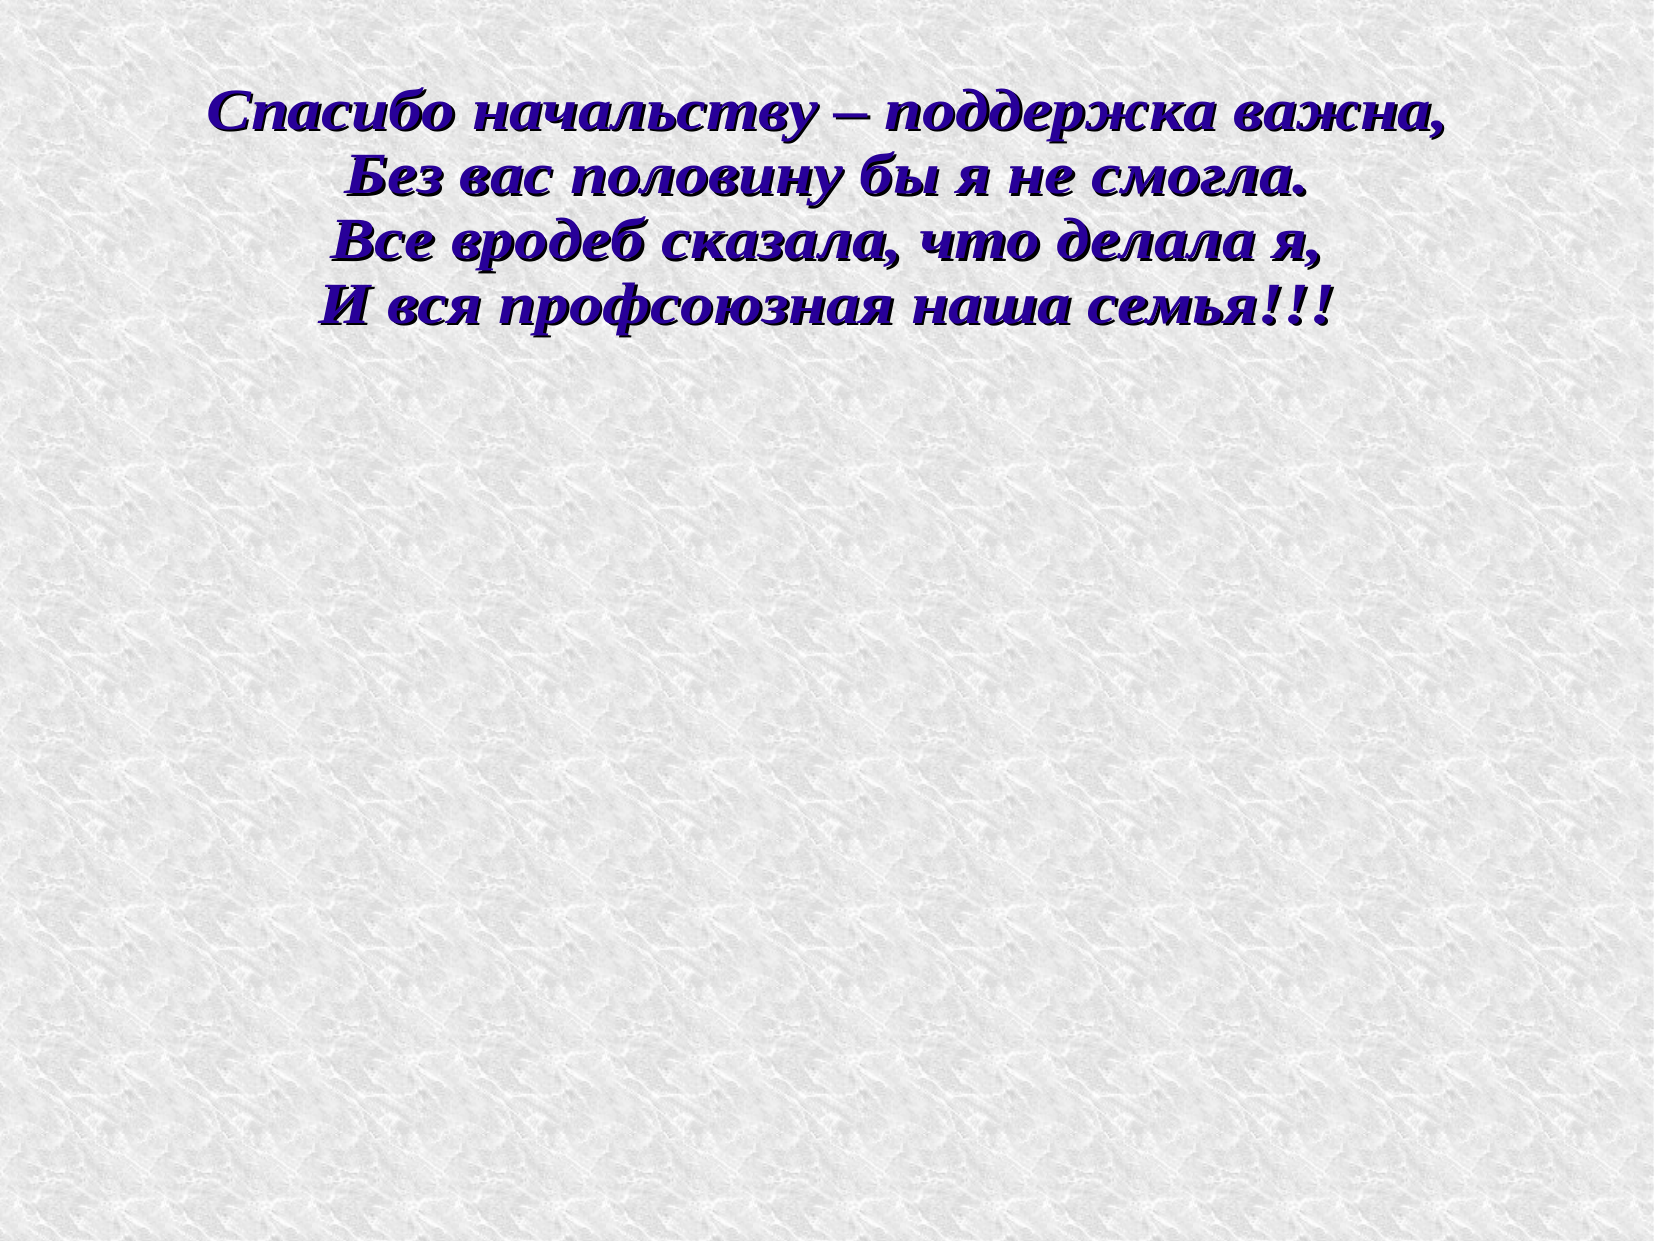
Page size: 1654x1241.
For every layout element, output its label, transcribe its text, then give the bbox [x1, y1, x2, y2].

title Спасибо начальству – поддержка важна, Без вас половину бы я не смогла. Все вродеб сказала, что делала я, И вся профсоюзная наша семья!!! [121, 76, 1534, 337]
picture [0, 0, 1654, 1241]
